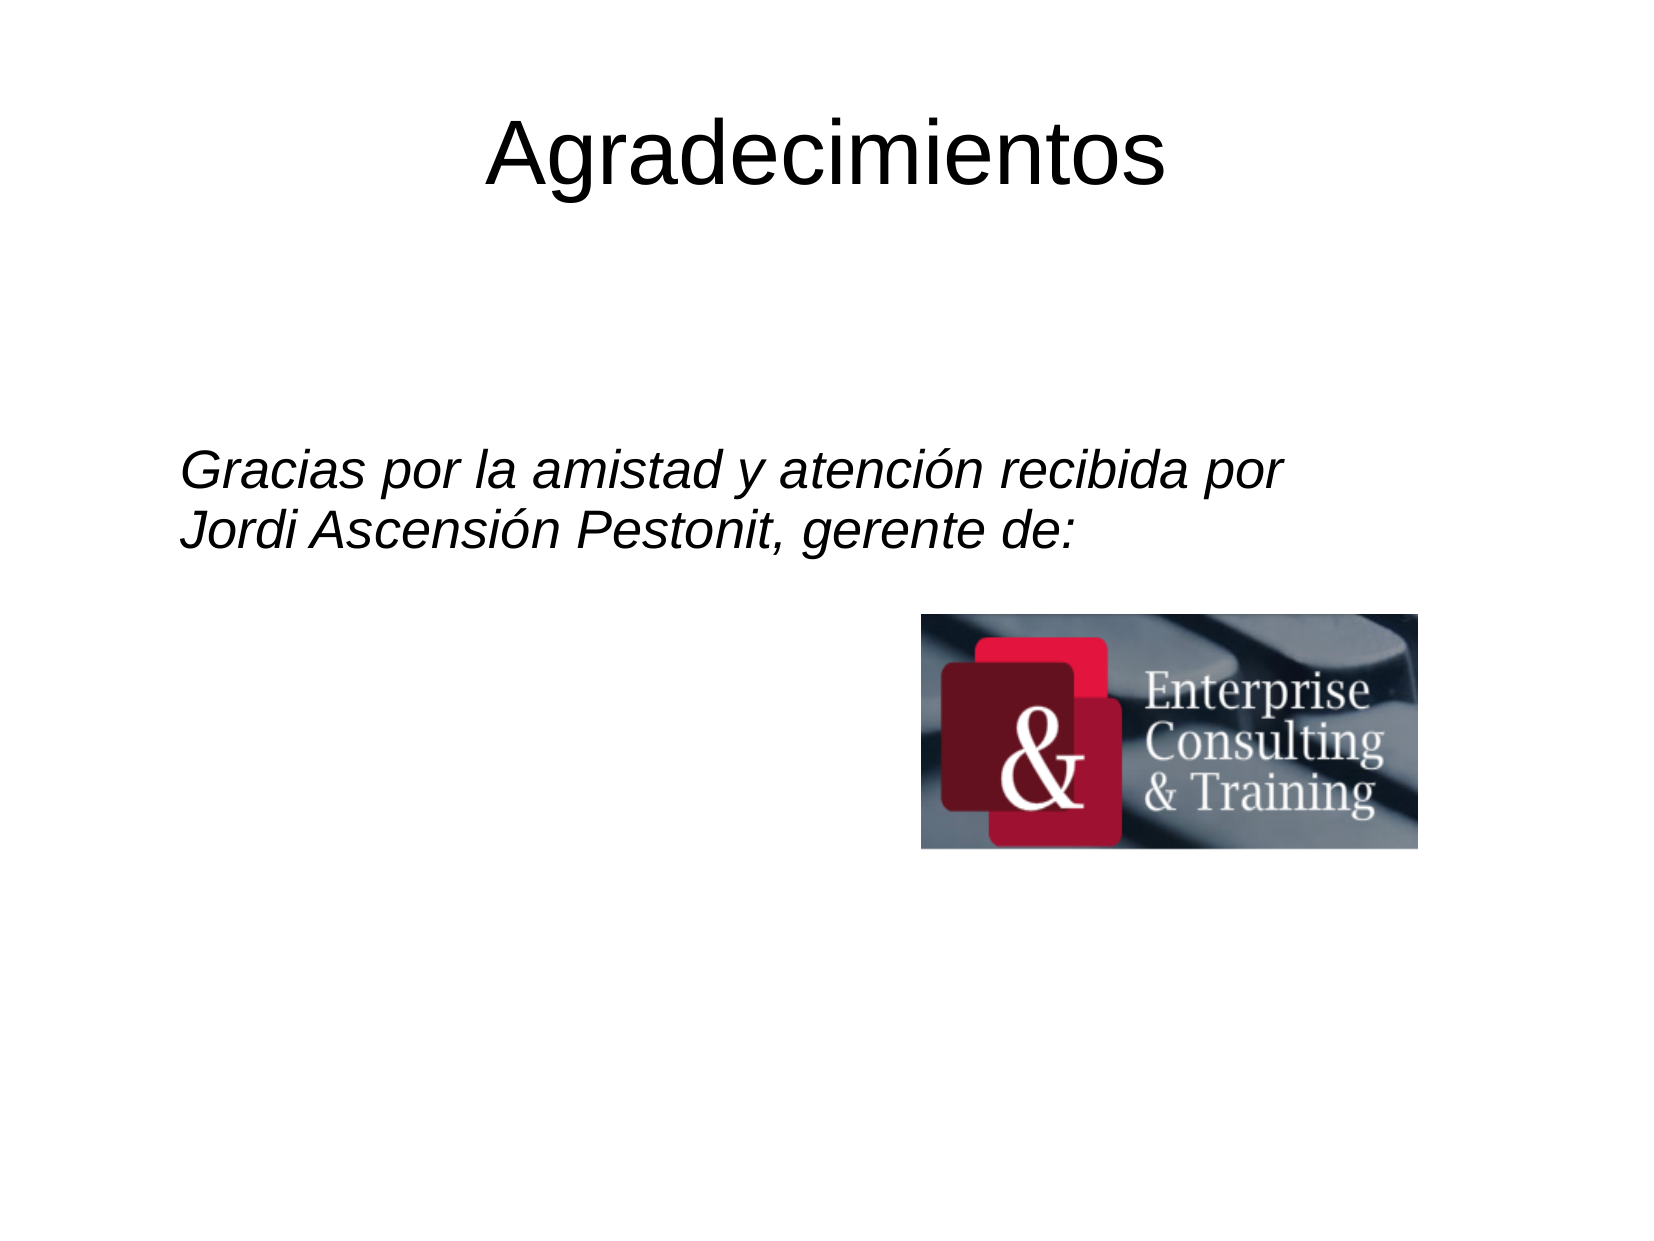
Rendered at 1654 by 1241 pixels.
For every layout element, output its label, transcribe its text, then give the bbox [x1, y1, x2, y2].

title Agradecimientos [82, 49, 1571, 257]
picture [921, 614, 1418, 851]
text_box Gracias por la amistad y atención recibida por Jordi Ascensión Pestonit, gerente de: [165, 431, 1315, 567]
